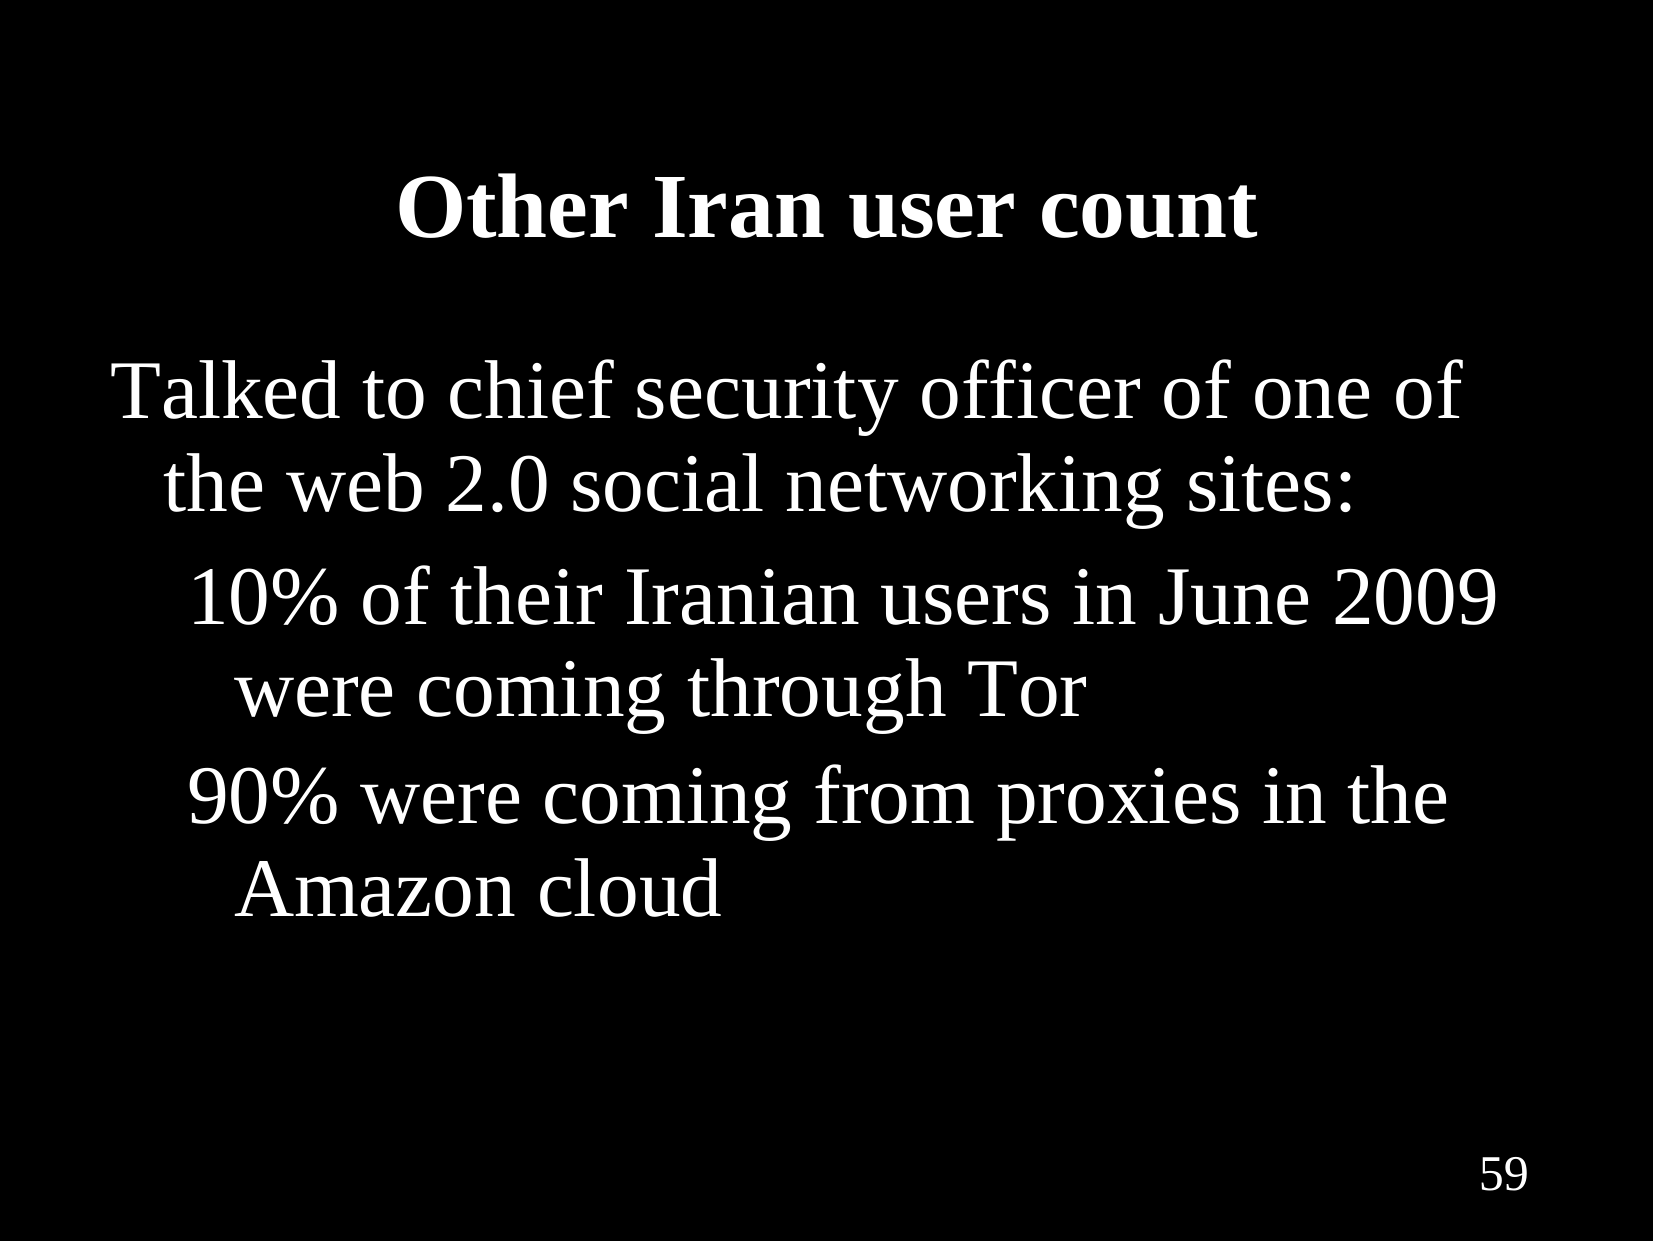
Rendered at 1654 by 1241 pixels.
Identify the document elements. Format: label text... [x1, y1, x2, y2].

list Talked to chief security officer of one of the web 2.0 social networking sites: 10% of their Iranian users in June 2009 were coming through Tor 90% were coming from proxies in the Amazon cloud [92, 344, 1560, 1127]
title Other Iran user count [121, 102, 1534, 311]
